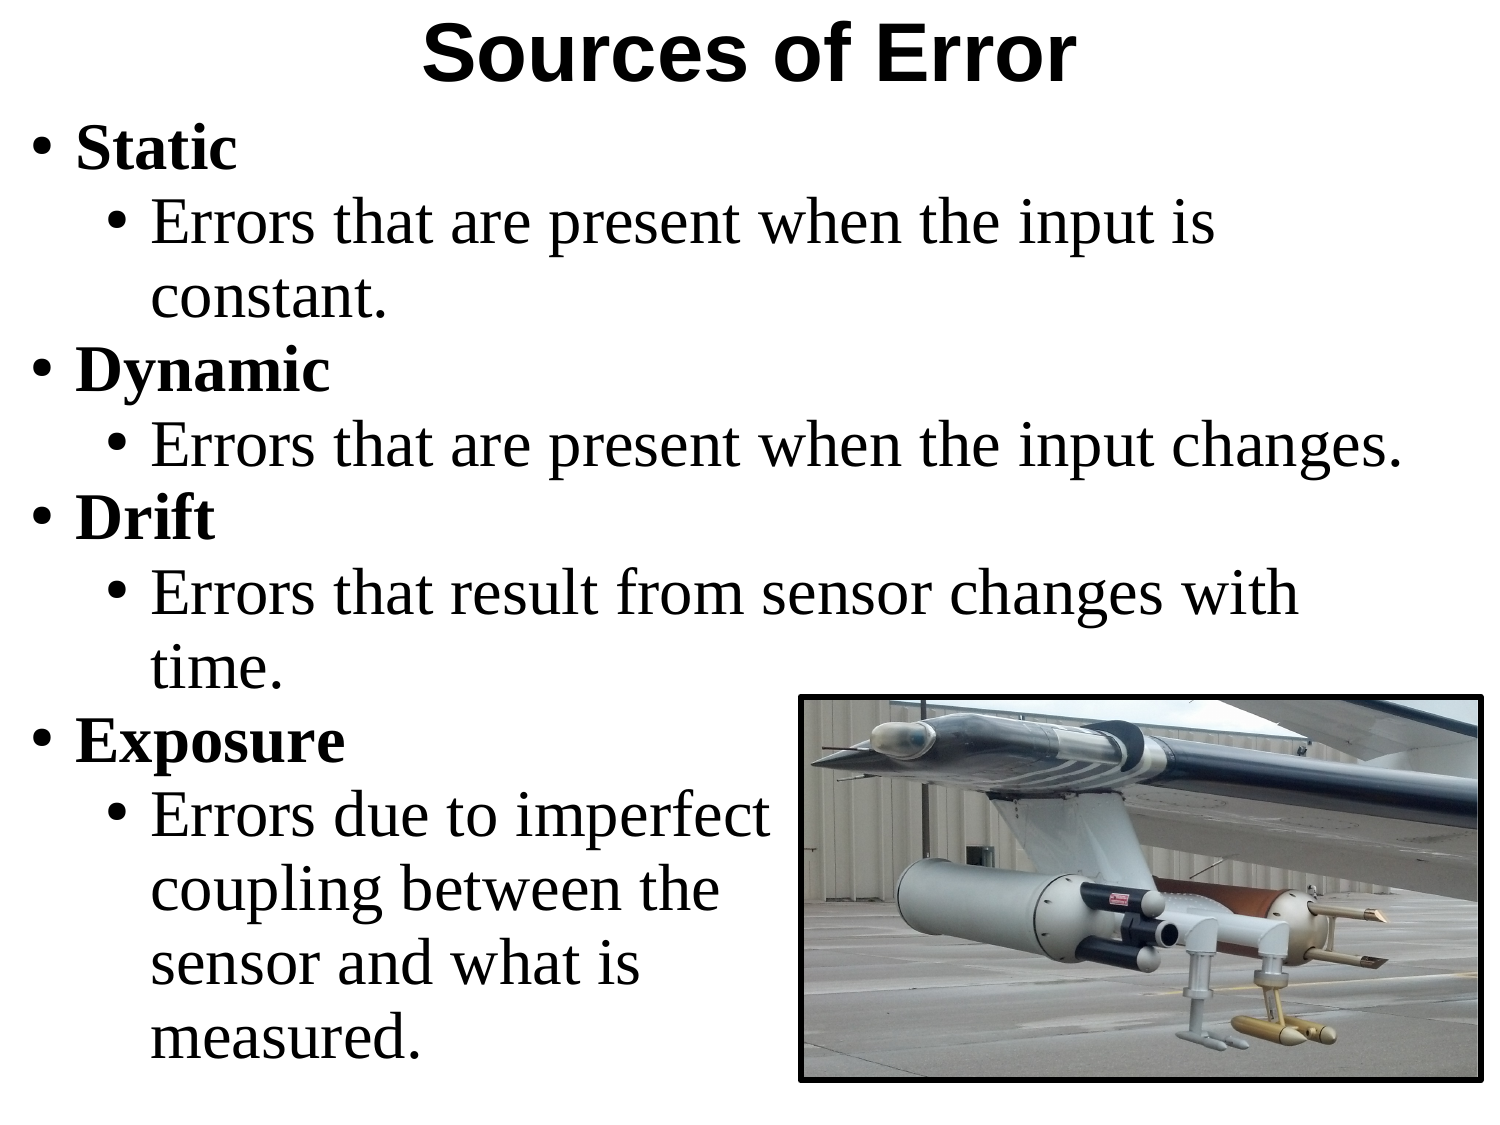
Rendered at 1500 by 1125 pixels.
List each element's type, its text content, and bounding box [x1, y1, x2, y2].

text_box Sources of Error [0, 5, 1500, 114]
picture [803, 699, 1478, 1078]
text_box Static Errors that are present when the input is constant. Dynamic Errors that are present when the input changes. Drift Errors that result from sensor changes with time. Exposure Errors due to imperfect coupling between the sensor and what is measured. [30, 110, 1423, 1048]
